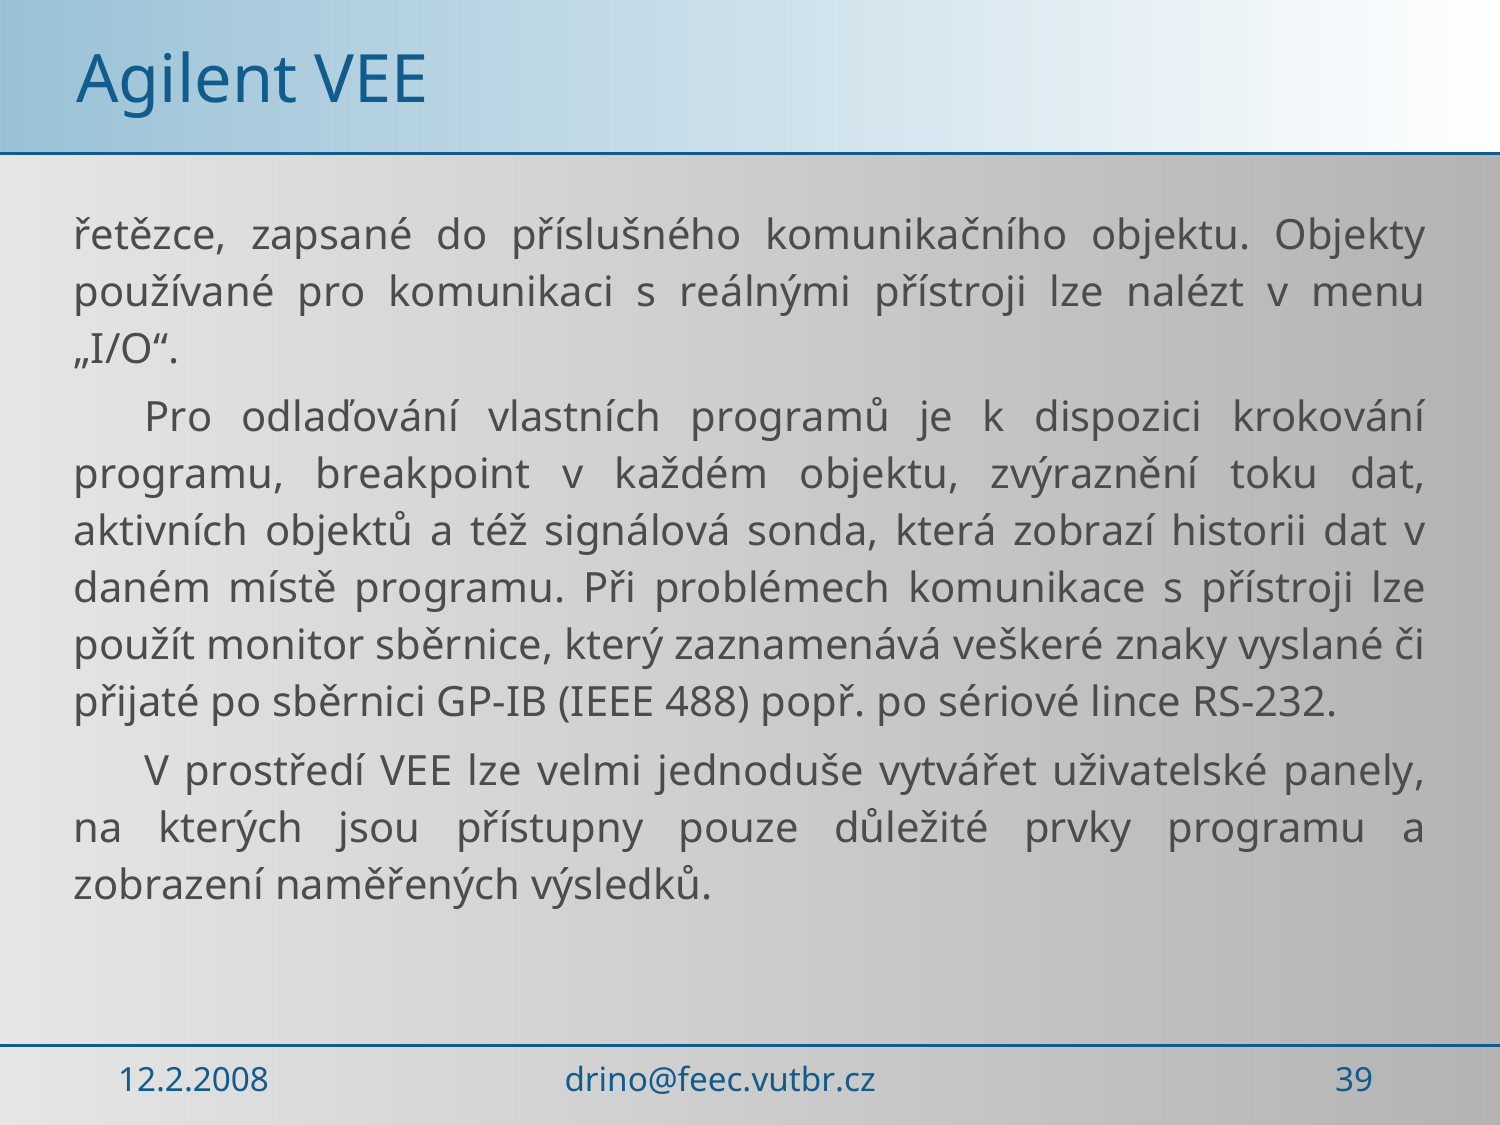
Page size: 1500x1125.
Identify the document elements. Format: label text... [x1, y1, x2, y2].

text_box 12.2.2008 [103, 1049, 432, 1125]
title Agilent VEE [0, 0, 1500, 152]
text_box <číslo> [1075, 1049, 1388, 1125]
text_box řetězce, zapsané do příslušného komunikačního objektu. Objekty používané pro komunikaci s reálnými přístroji lze nalézt v menu „I/O“. Pro odlaďování vlastních programů je k dispozici krokování programu, breakpoint v každém objektu, zvýraznění toku dat, aktivních objektů a též signálová sonda, která zobrazí historii dat v daném místě programu. Při problémech komunikace s přístroji lze použít monitor sběrnice, který zaznamenává veškeré znaky vyslané či přijaté po sběrnici GP-IB (IEEE 488) popř. po sériové lince RS-232. V prostředí VEE lze velmi jednoduše vytvářet uživatelské panely, na kterých jsou přístupny pouze důležité prvky programu a zobrazení naměřených výsledků. [59, 196, 1442, 920]
text_box drino@feec.vutbr.cz [454, 1049, 987, 1125]
